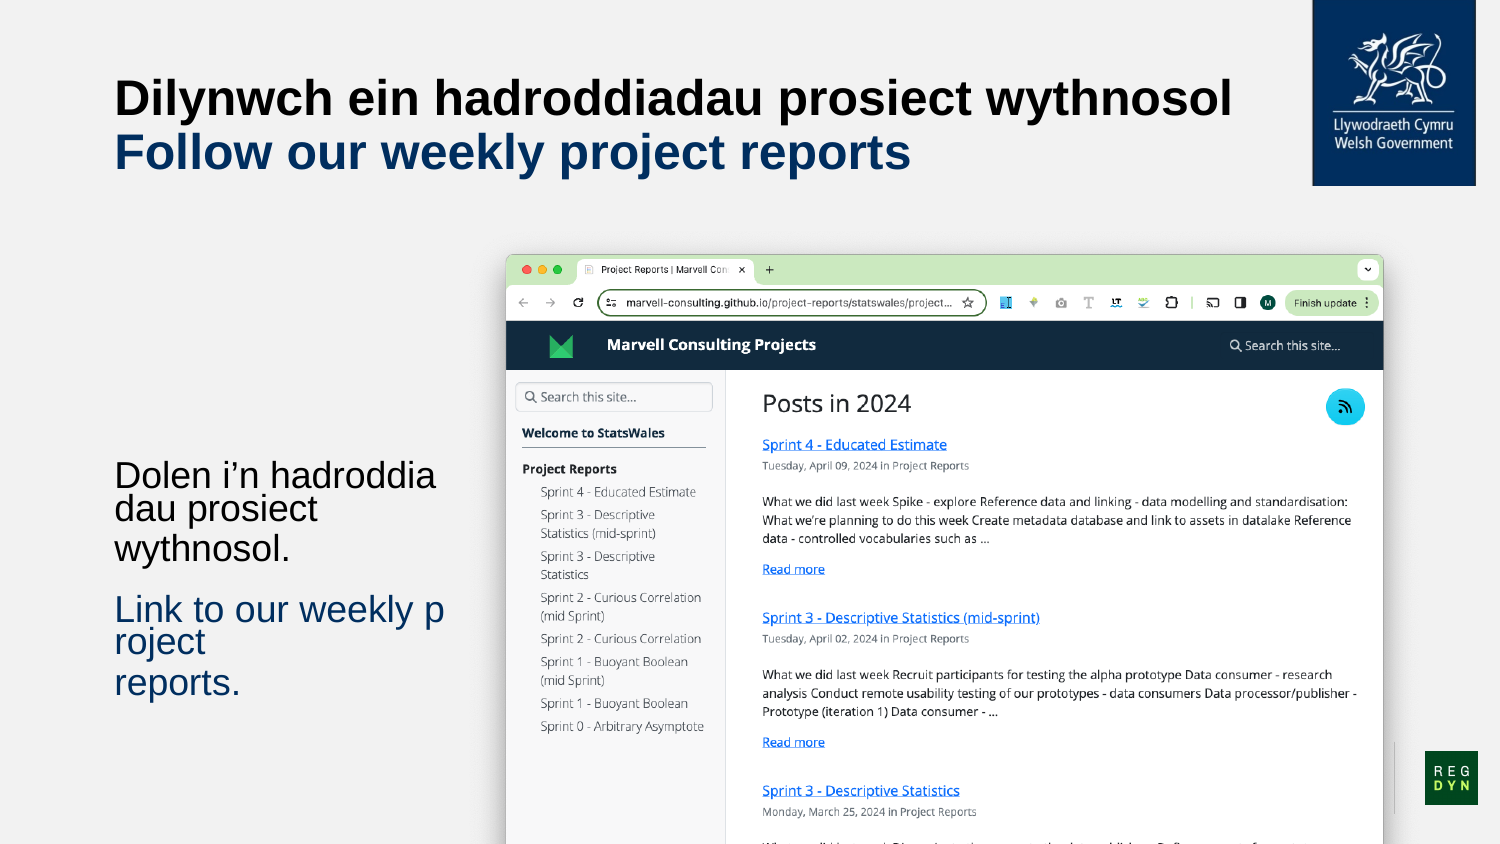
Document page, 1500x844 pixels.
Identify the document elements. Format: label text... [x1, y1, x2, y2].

title Dolen i’n hadroddiadau prosiect wythnosol. Link to our weekly project reports. [103, 251, 464, 844]
title Dilynwch ein hadroddiadau prosiect wythnosol Follow our weekly project reports [103, 44, 1397, 209]
picture [463, 225, 1478, 844]
